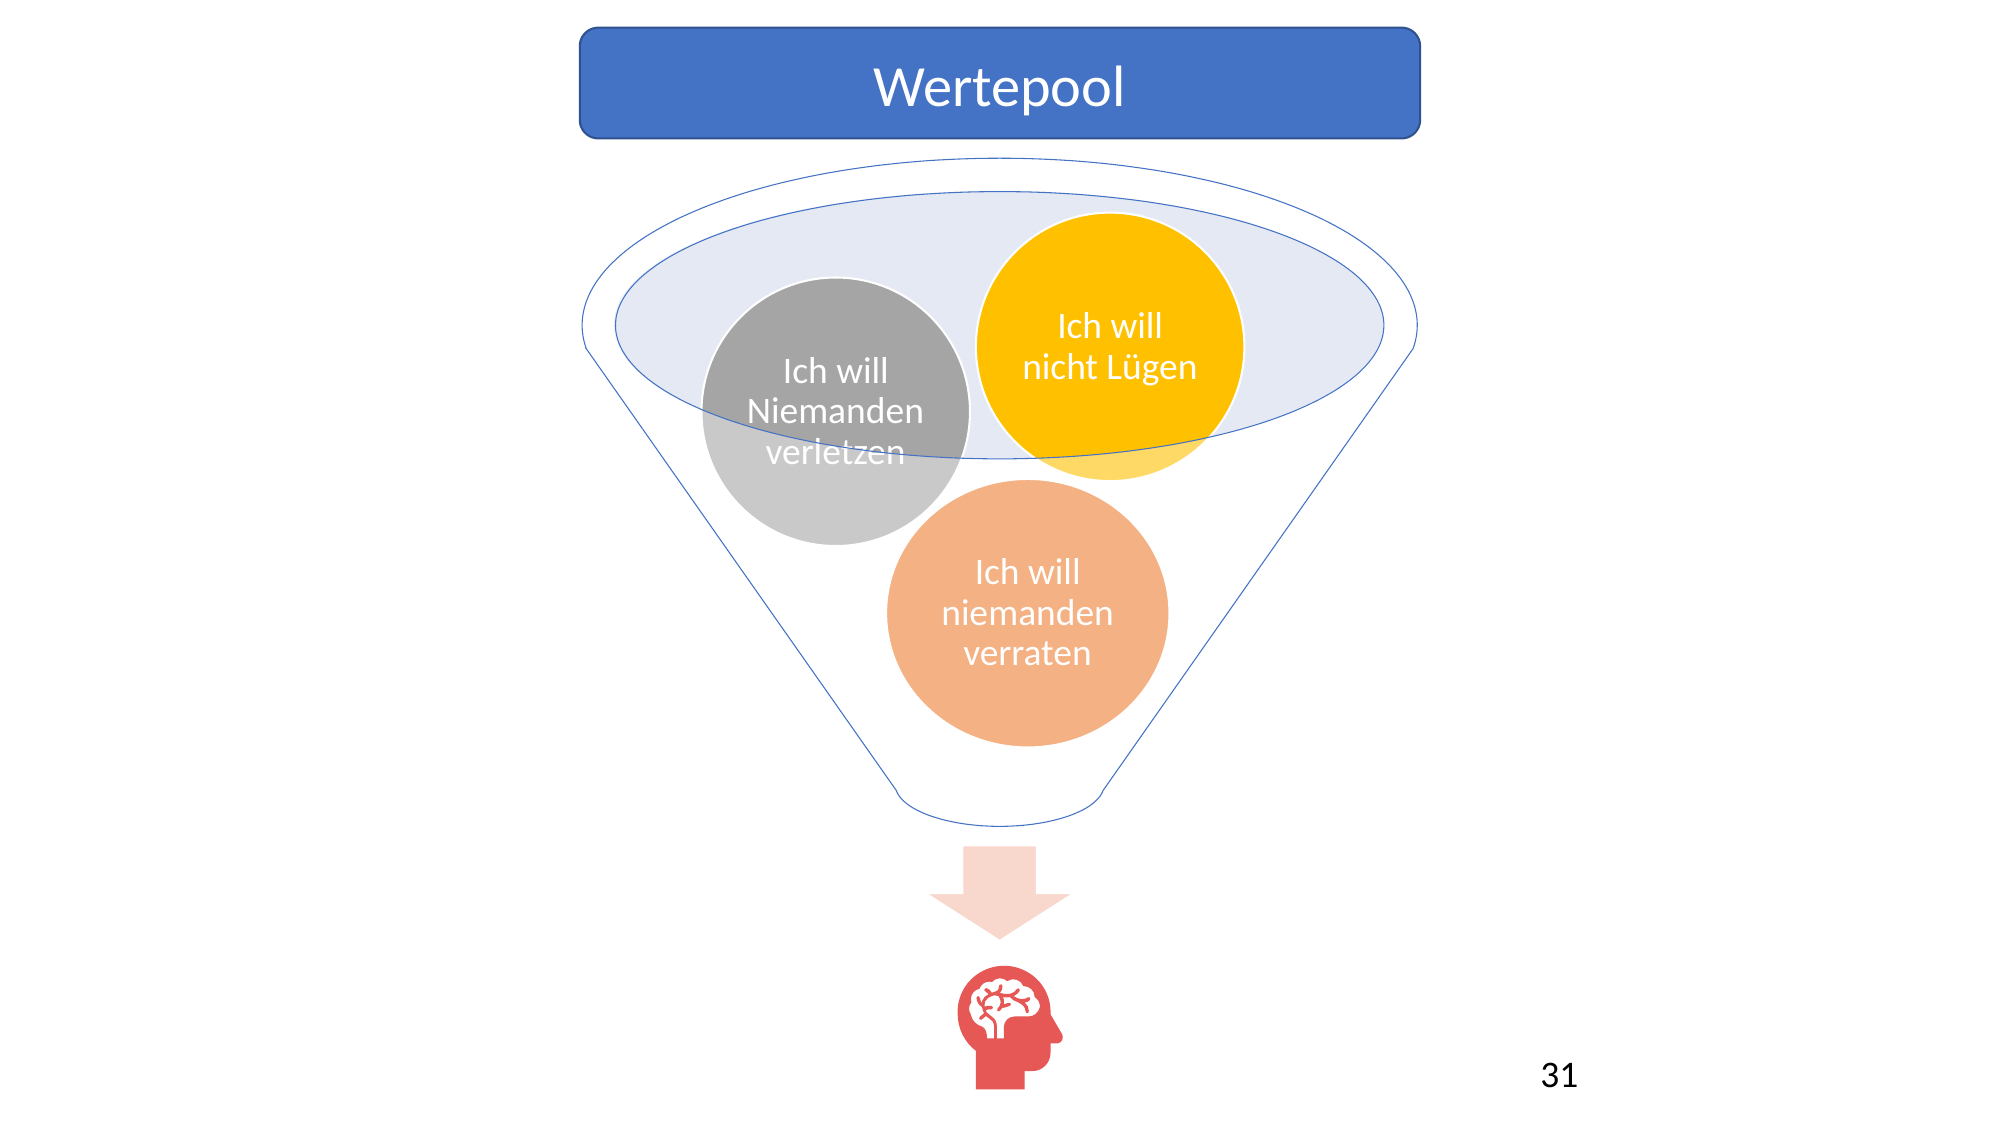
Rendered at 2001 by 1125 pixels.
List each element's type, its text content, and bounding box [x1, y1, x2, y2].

text_box Wertepool [589, 40, 1410, 126]
text_box Ich will Niemanden verletzen [701, 277, 970, 458]
text_box Ich will nicht Lügen [975, 212, 1245, 458]
picture [935, 952, 1086, 1103]
text_box [1525, 1042, 1976, 1103]
text_box [579, 27, 1421, 139]
text_box [925, 845, 1075, 941]
text_box [582, 158, 1418, 827]
